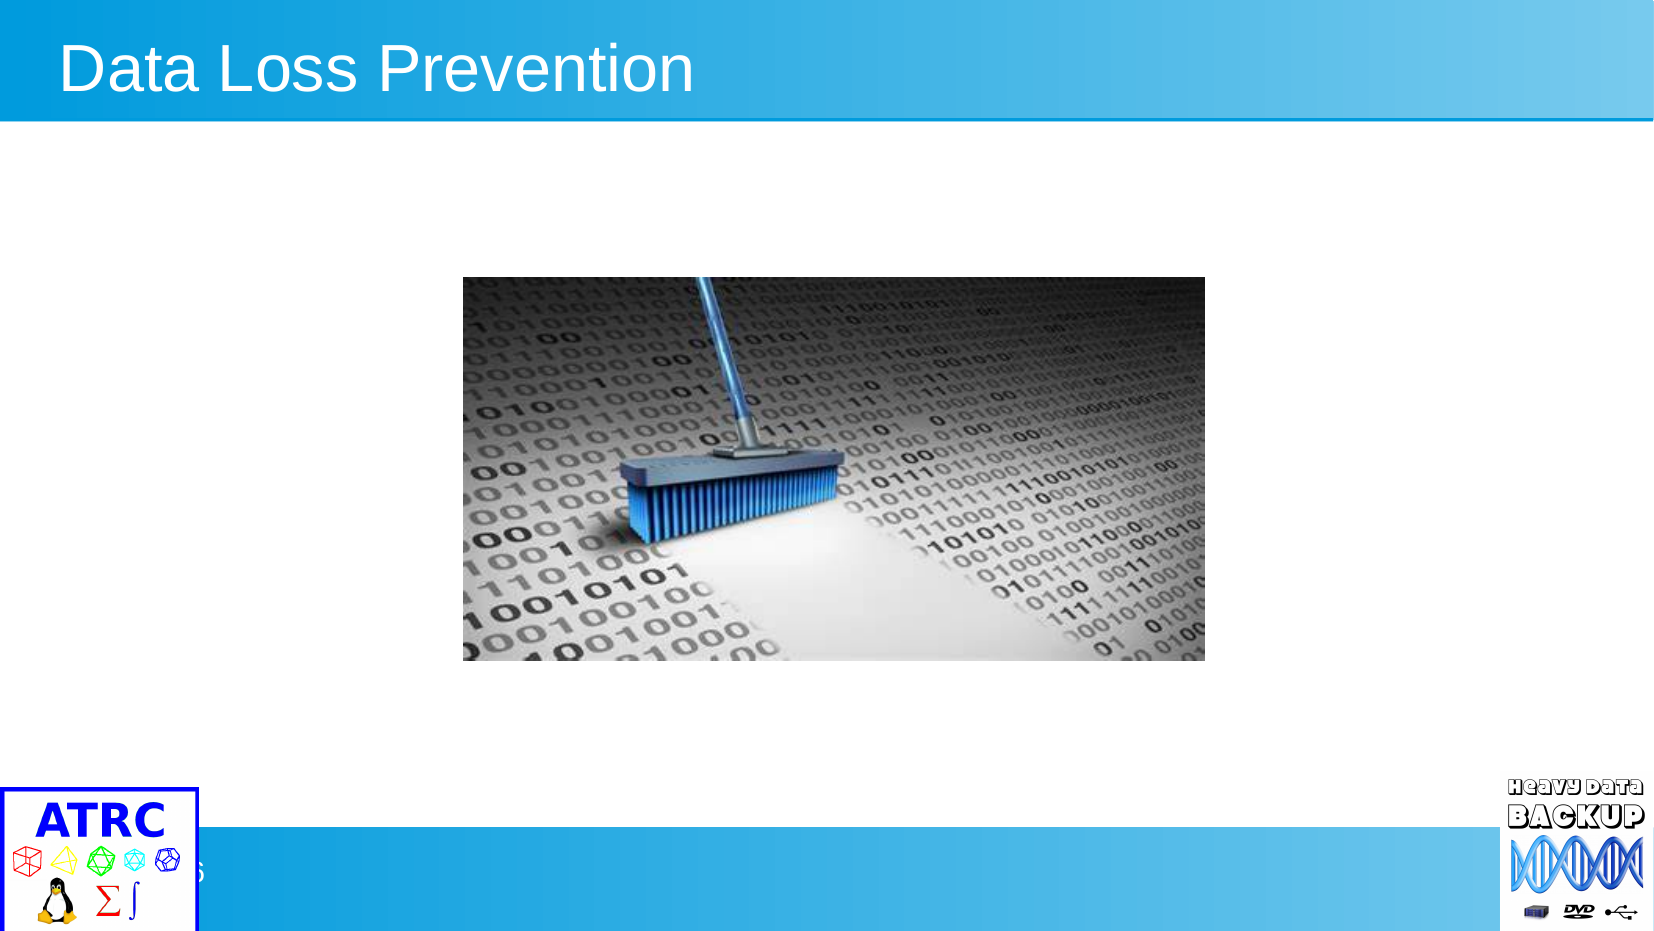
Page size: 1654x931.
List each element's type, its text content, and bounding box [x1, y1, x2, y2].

picture [0, 787, 199, 931]
picture [1500, 771, 1654, 931]
title Data Loss Prevention [59, 29, 1595, 108]
picture [463, 277, 1205, 661]
